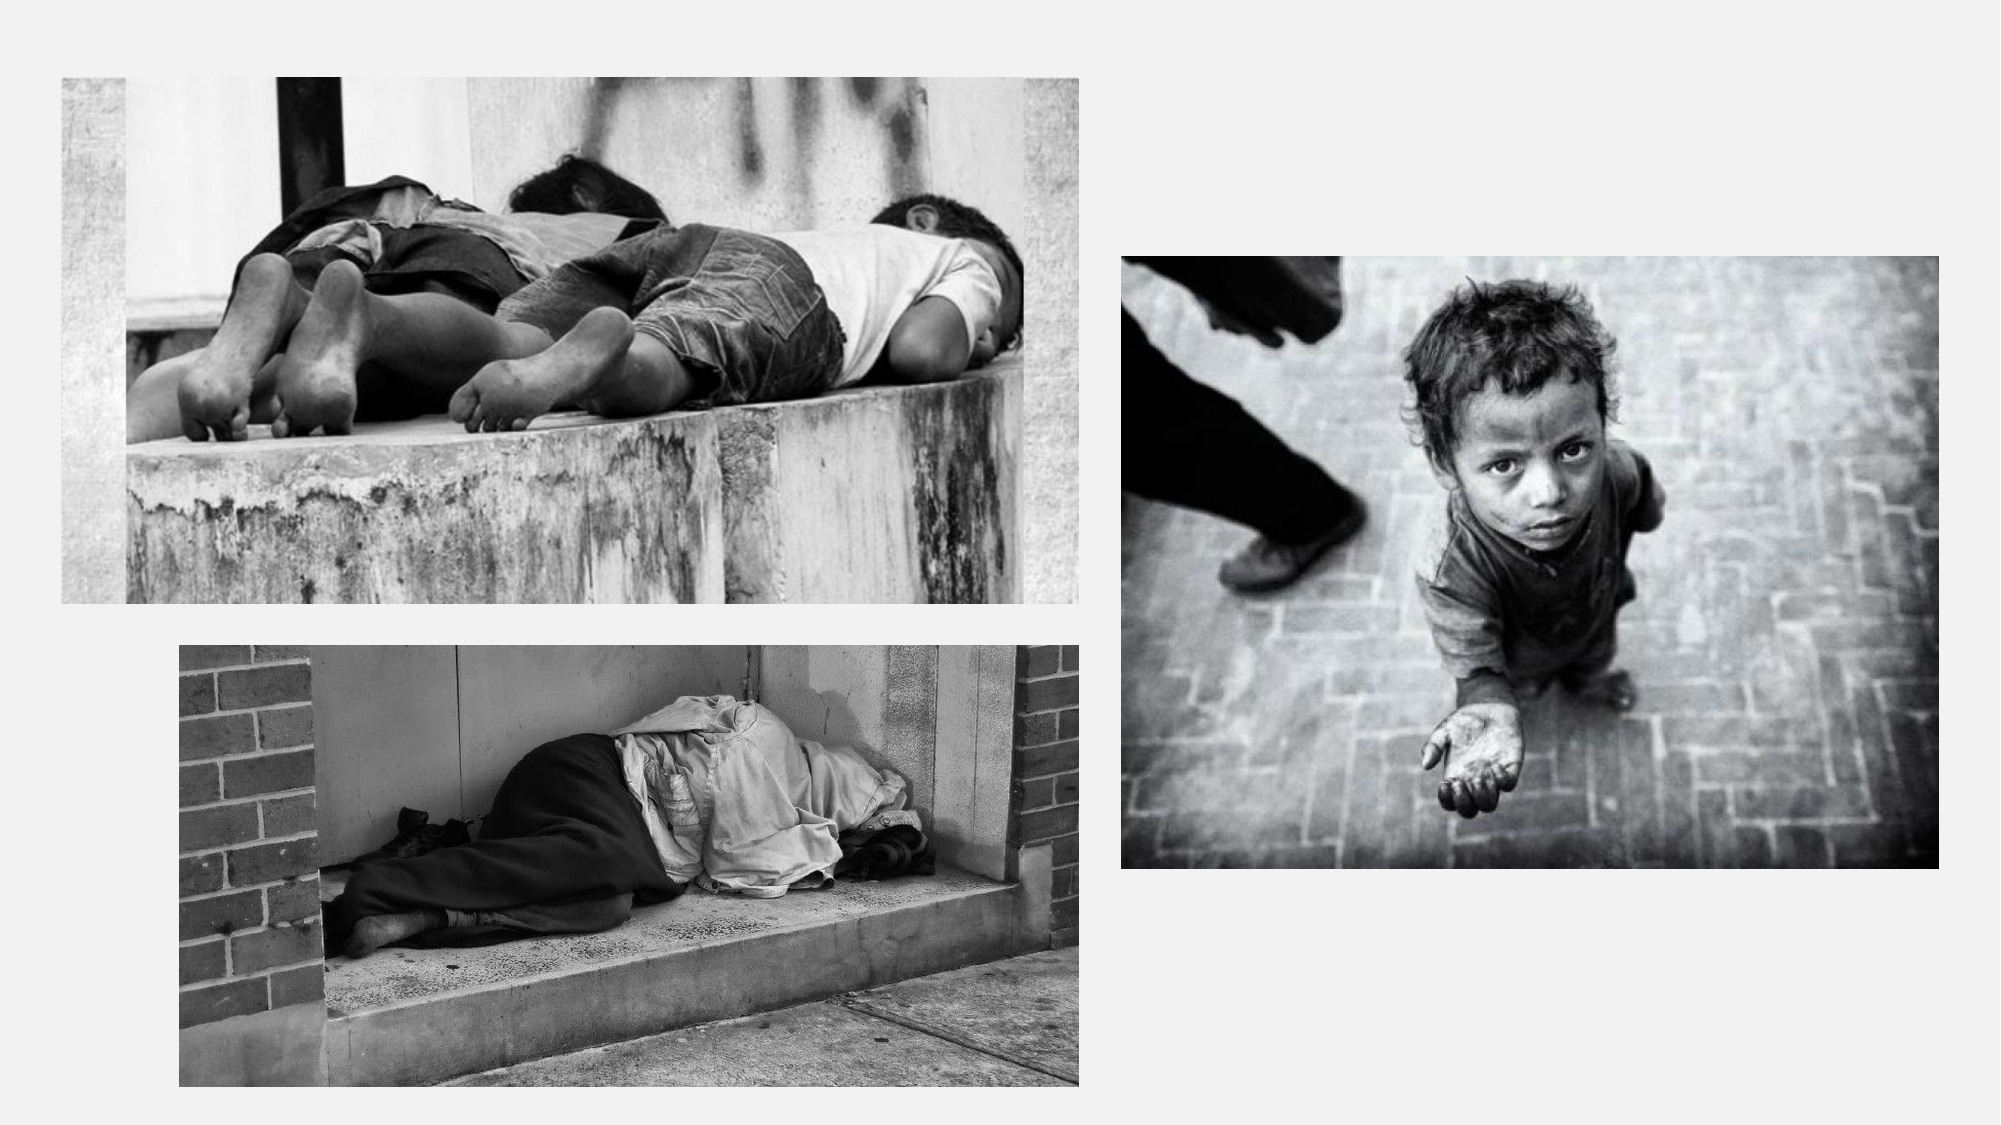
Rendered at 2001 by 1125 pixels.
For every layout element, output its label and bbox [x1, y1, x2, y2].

picture [179, 645, 1079, 1087]
picture [1121, 256, 1939, 869]
picture [61, 77, 1079, 604]
